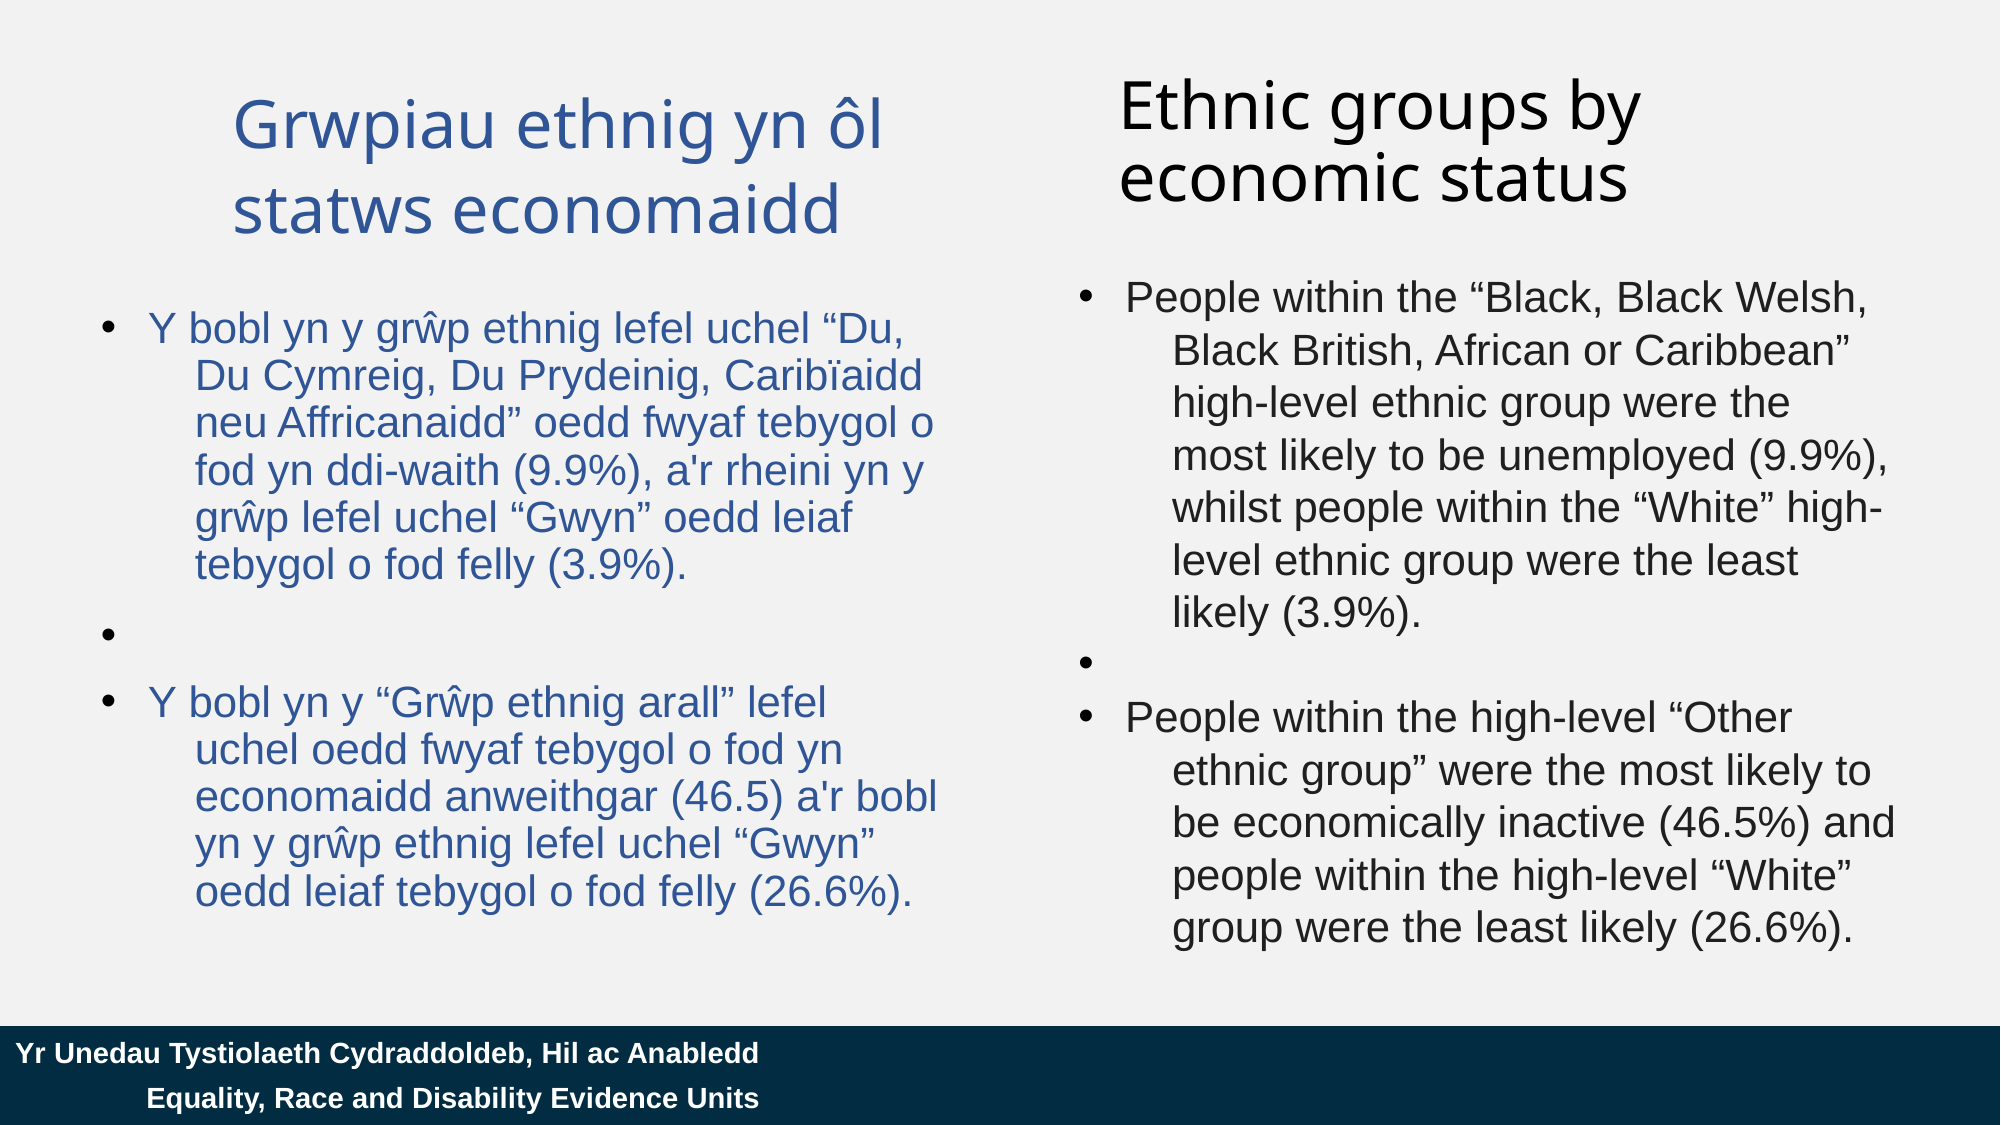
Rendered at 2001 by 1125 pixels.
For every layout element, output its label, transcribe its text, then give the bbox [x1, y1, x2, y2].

subtitle Y bobl yn y grŵp ethnig lefel uchel “Du, Du Cymreig, Du Prydeinig, Caribïaidd neu Affricanaidd” oedd fwyaf tebygol o fod yn ddi-waith (9.9%), a'r rheini yn y grŵp lefel uchel “Gwyn” oedd leiaf tebygol o fod felly (3.9%). Y bobl yn y “Grŵp ethnig arall” lefel uchel oedd fwyaf tebygol o fod yn economaidd anweithgar (46.5) a'r bobl yn y grŵp ethnig lefel uchel “Gwyn” oedd leiaf tebygol o fod felly (26.6%). [85, 297, 959, 982]
text_box Grwpiau ethnig yn ôl statws economaidd [217, 68, 937, 253]
title Ethnic groups by economic status [1103, 39, 1872, 224]
text_box Yr Unedau Tystiolaeth Cydraddoldeb, Hil ac Anabledd Equality, Race and Disability Evidence Units [0, 1026, 2000, 1125]
text_box People within the “Black, Black Welsh, Black British, African or Caribbean” high-level ethnic group were the most likely to be unemployed (9.9%), whilst people within the “White” high-level ethnic group were the least likely (3.9%). People within the high-level “Other ethnic group” were the most likely to be economically inactive (46.5%) and people within the high-level “White” group were the least likely (26.6%). [1063, 261, 1913, 966]
